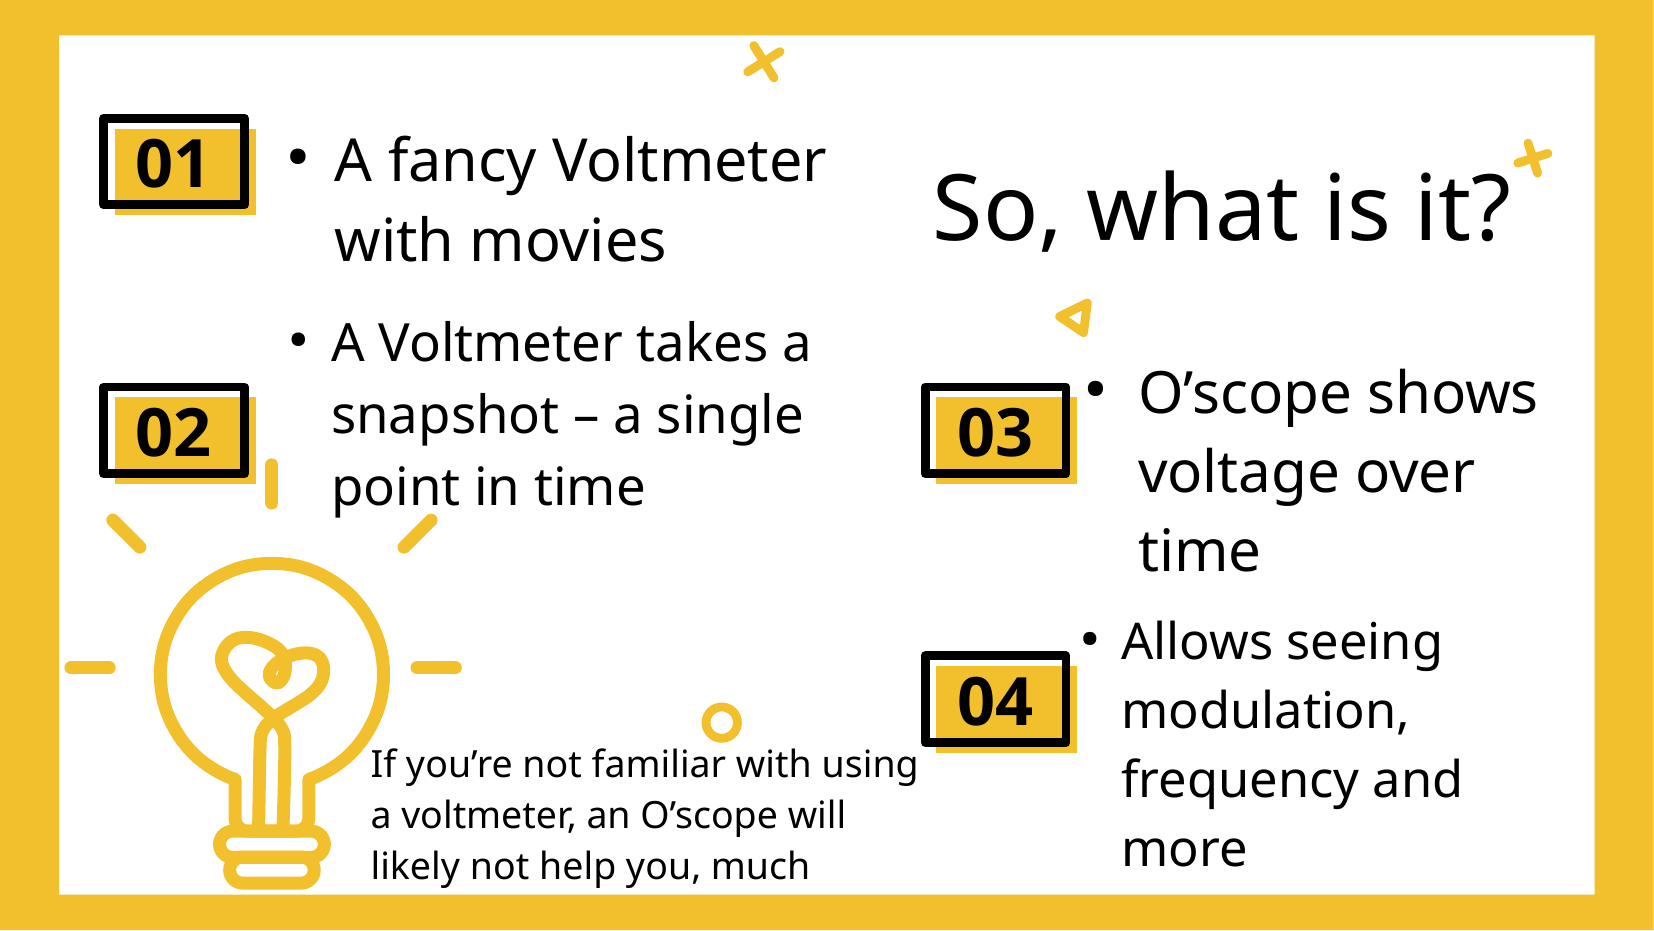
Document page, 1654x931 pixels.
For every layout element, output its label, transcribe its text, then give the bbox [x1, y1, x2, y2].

list A fancy Voltmeter with movies [271, 118, 869, 337]
list Allows seeing modulation, frequency and more [1067, 605, 1595, 885]
list A Voltmeter takes a snapshot – a single point in time [275, 305, 872, 524]
list O’scope shows voltage over time [1067, 351, 1595, 602]
title So, what is it? [868, 37, 1577, 374]
text_box If you’re not familiar with using a voltmeter, an O’scope will likely not help you, much [355, 729, 956, 918]
